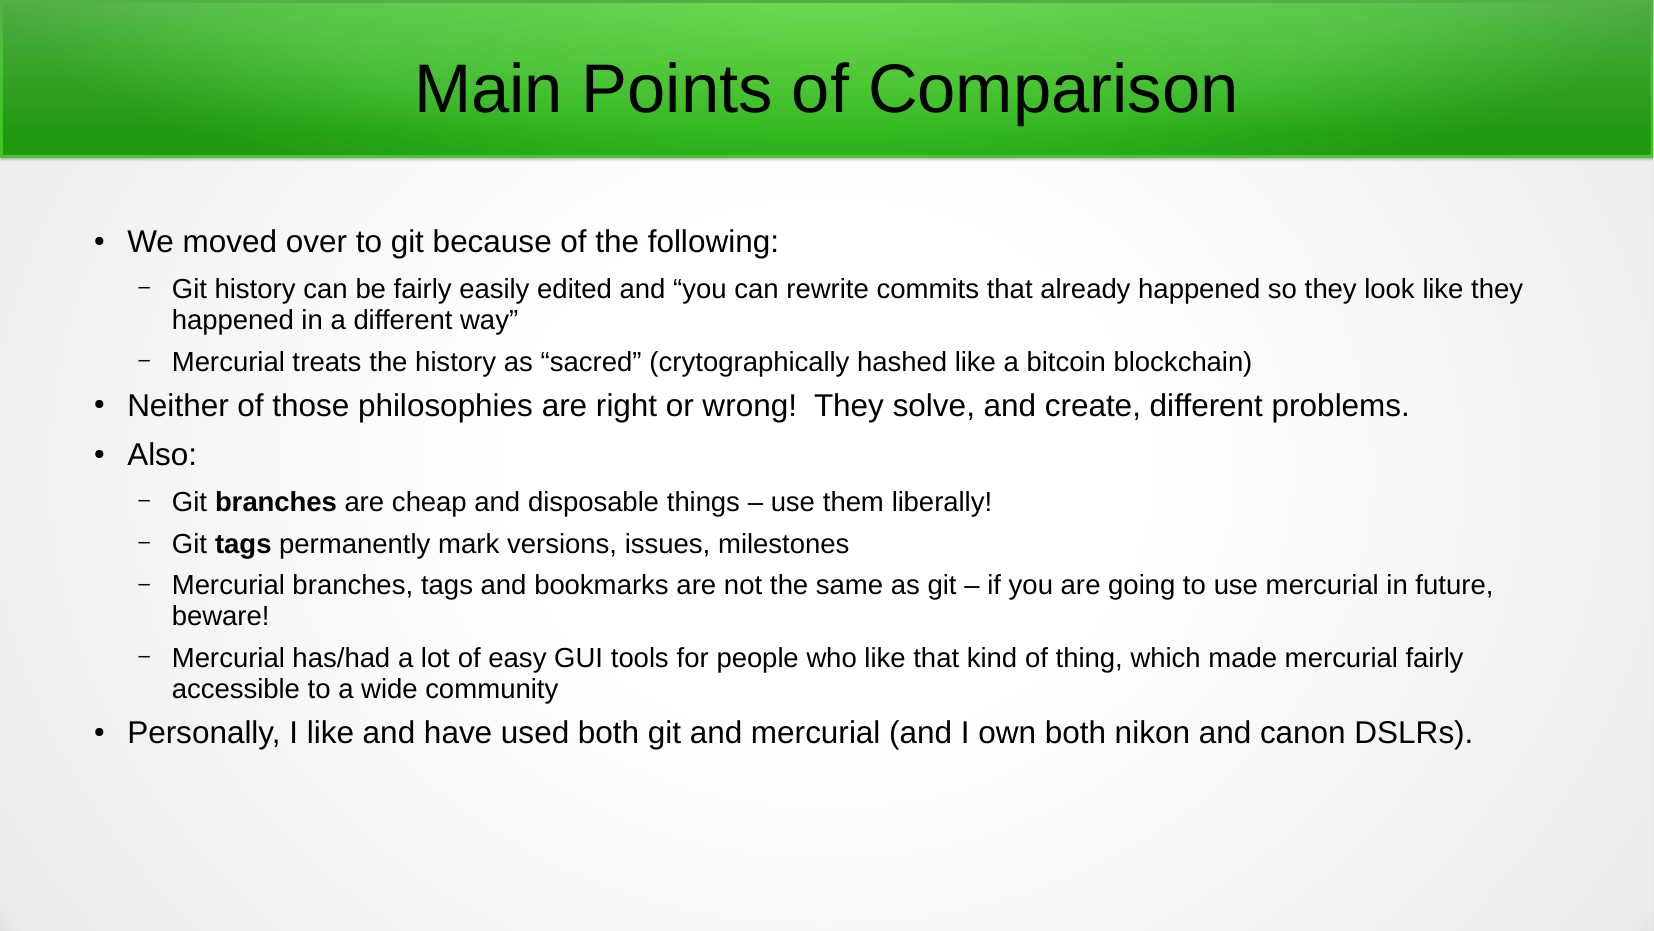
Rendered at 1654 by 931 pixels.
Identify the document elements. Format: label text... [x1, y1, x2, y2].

list We moved over to git because of the following: Git history can be fairly easily edited and “you can rewrite commits that already happened so they look like they happened in a different way” Mercurial treats the history as “sacred” (crytographically hashed like a bitcoin blockchain) Neither of those philosophies are right or wrong! They solve, and create, different problems. Also: Git branches are cheap and disposable things – use them liberally! Git tags permanently mark versions, issues, milestones Mercurial branches, tags and bookmarks are not the same as git – if you are going to use mercurial in future, beware! Mercurial has/had a lot of easy GUI tools for people who like that kind of thing, which made mercurial fairly accessible to a wide community Personally, I like and have used both git and mercurial (and I own both nikon and canon DSLRs). [82, 224, 1571, 764]
title Main Points of Comparison [82, 35, 1571, 142]
